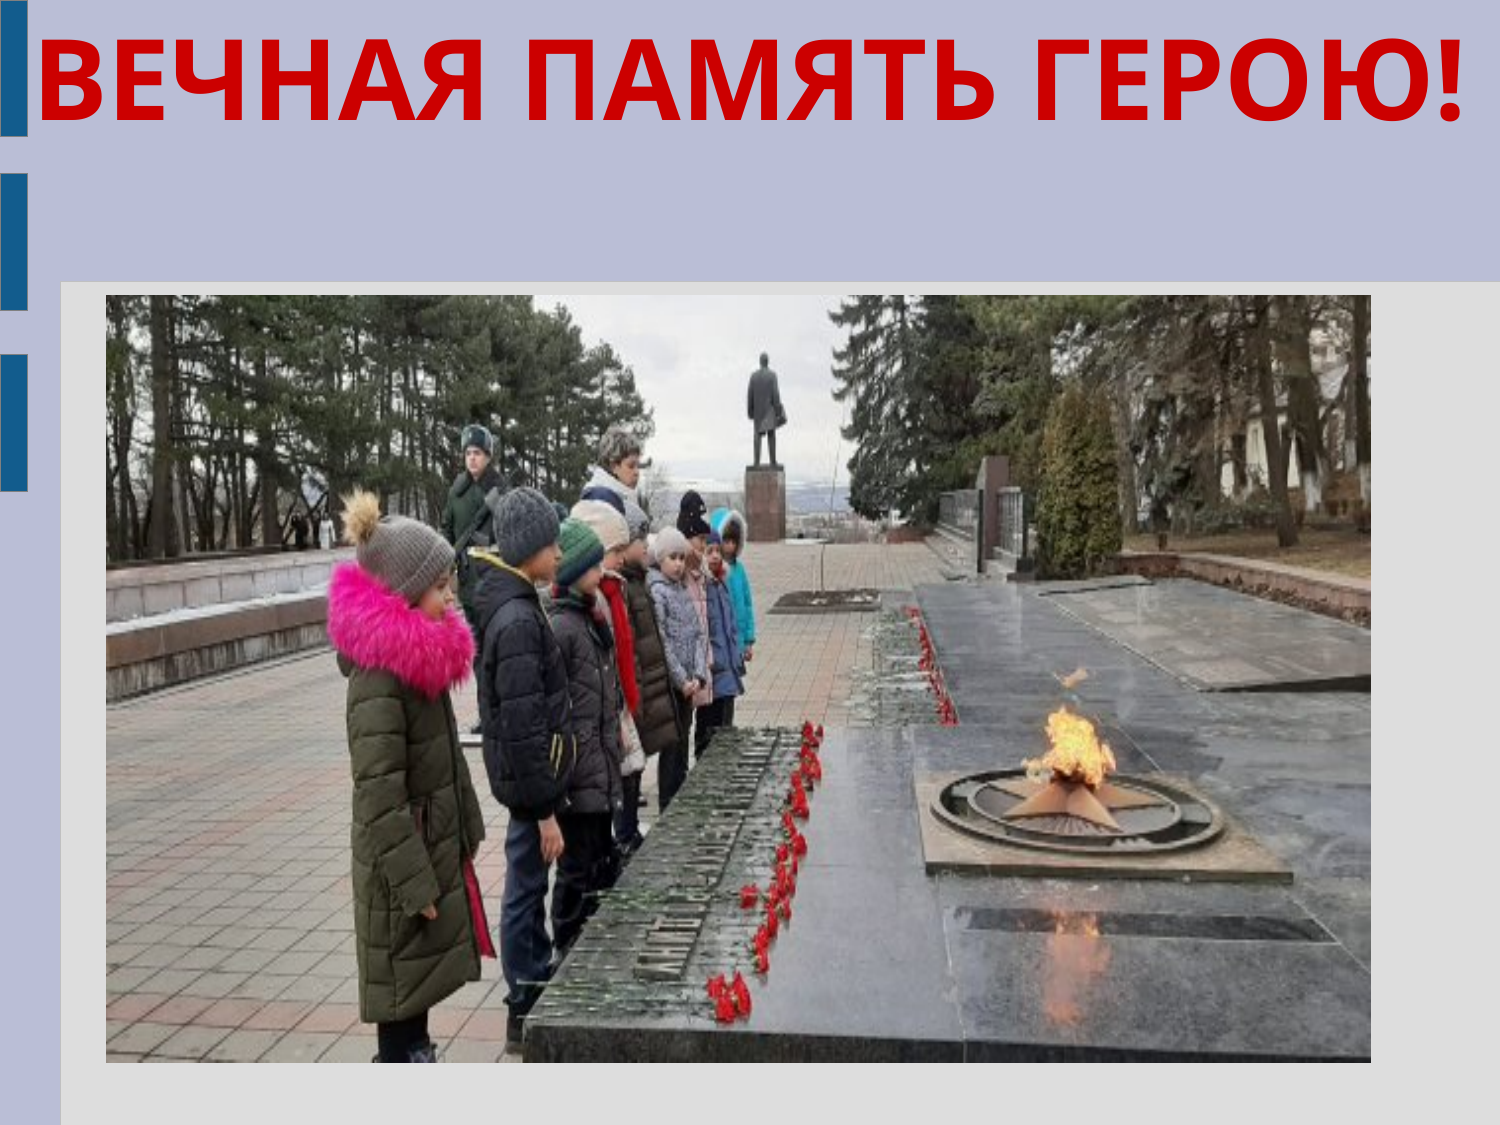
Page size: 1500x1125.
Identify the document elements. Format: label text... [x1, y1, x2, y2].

text_box ВЕЧНАЯ ПАМЯТЬ ГЕРОЮ! [0, 0, 1500, 150]
picture [106, 295, 1371, 1063]
